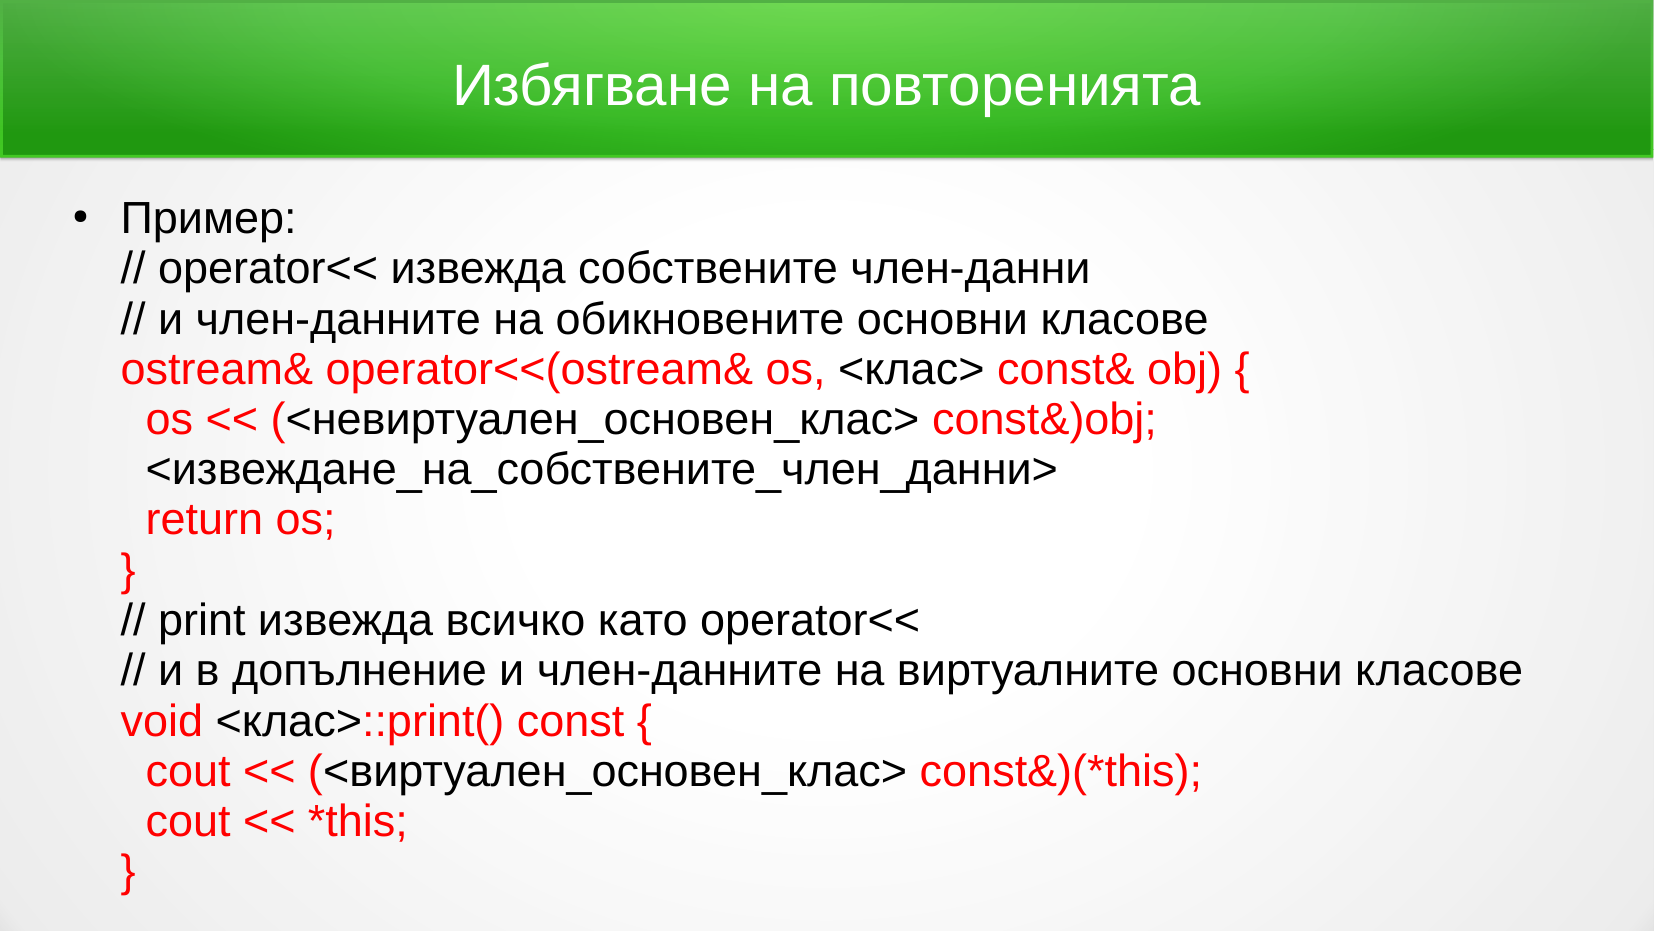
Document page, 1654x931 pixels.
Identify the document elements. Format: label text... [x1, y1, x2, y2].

list Пример: // operator<< извежда собствените член-данни // и член-данните на обикновените основни класове ostream& operator<<(ostream& os, <клас> const& obj) { os << (<невиртуален_основен_клас> const&)obj; <извеждане_на_собствените_член_данни> return os; } // print извежда всичко като operator<< // и в допълнение и член-данните на виртуалните основни класове void <клас>::print() const { cout << (<виртуален_основен_клас> const&)(*this); cout << *this; } [56, 192, 1619, 898]
title Избягване на повторенията [82, 36, 1571, 135]
